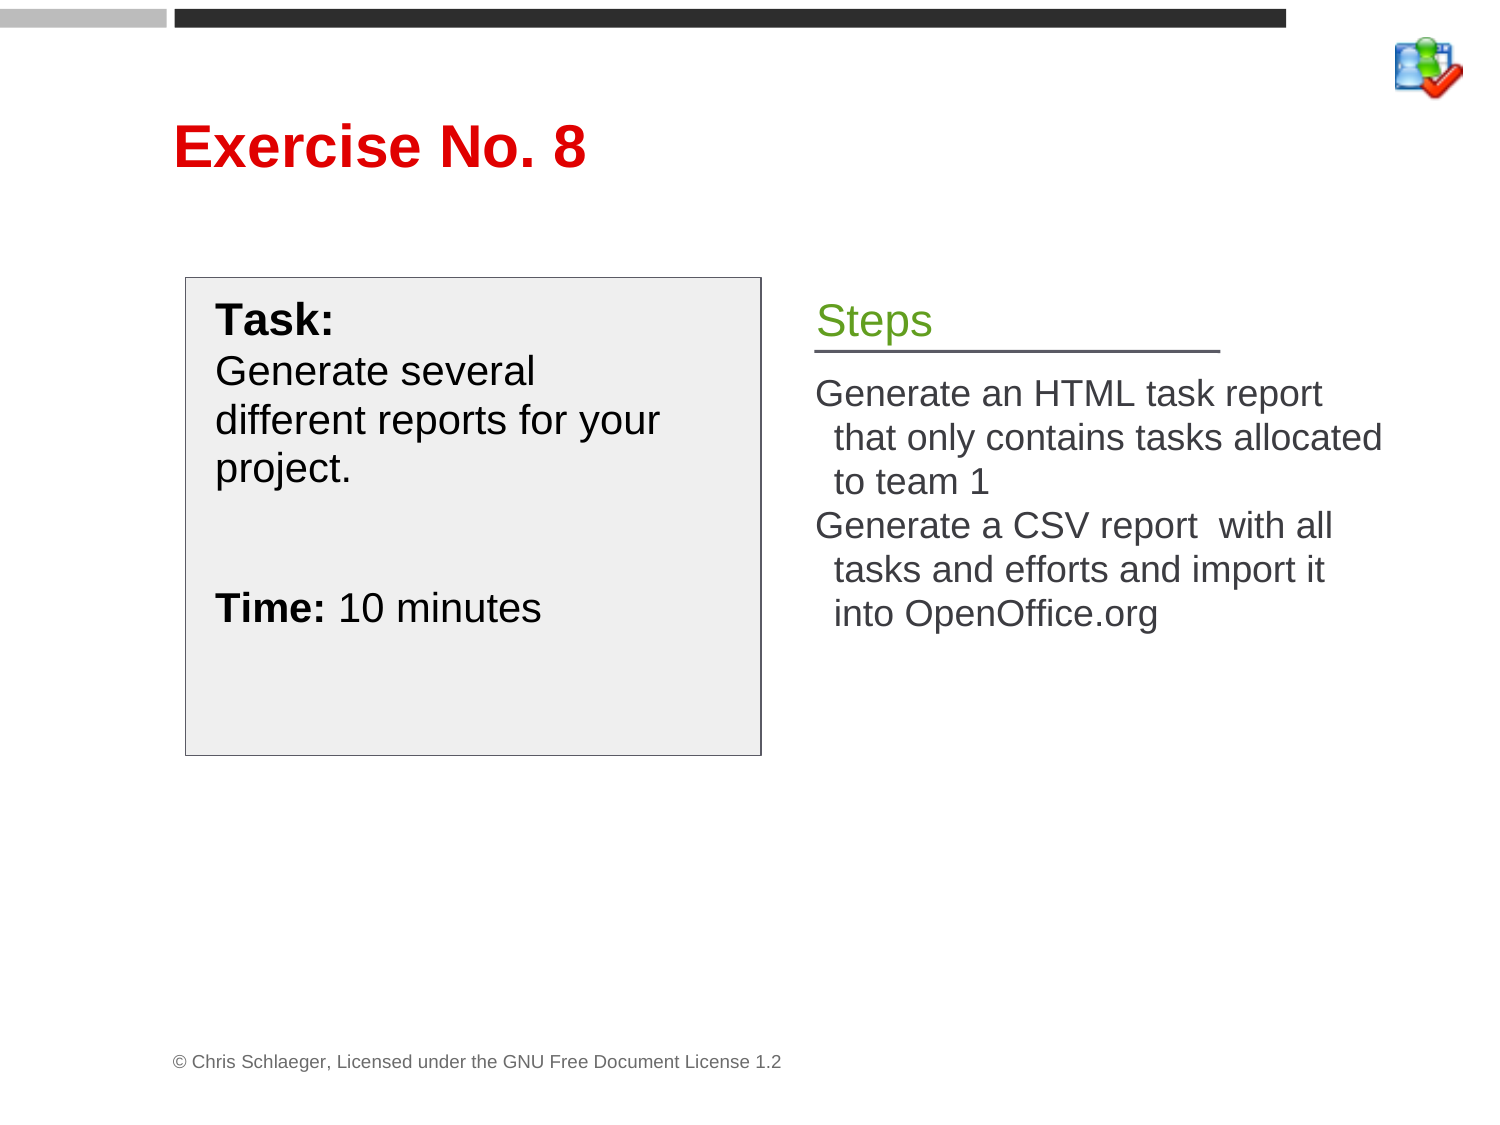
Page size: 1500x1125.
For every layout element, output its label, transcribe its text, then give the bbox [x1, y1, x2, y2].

title Exercise No. 8 [173, 66, 1404, 234]
picture [1395, 37, 1463, 105]
text_box Generate an HTML task report that only contains tasks allocated to team 1 Generate a CSV report with all tasks and efforts and import it into OpenOffice.org [800, 362, 1404, 769]
text_box [185, 277, 762, 756]
text_box Steps [781, 294, 1201, 363]
text_box Task: Generate several different reports for your project. Time: 10 minutes [200, 283, 710, 673]
